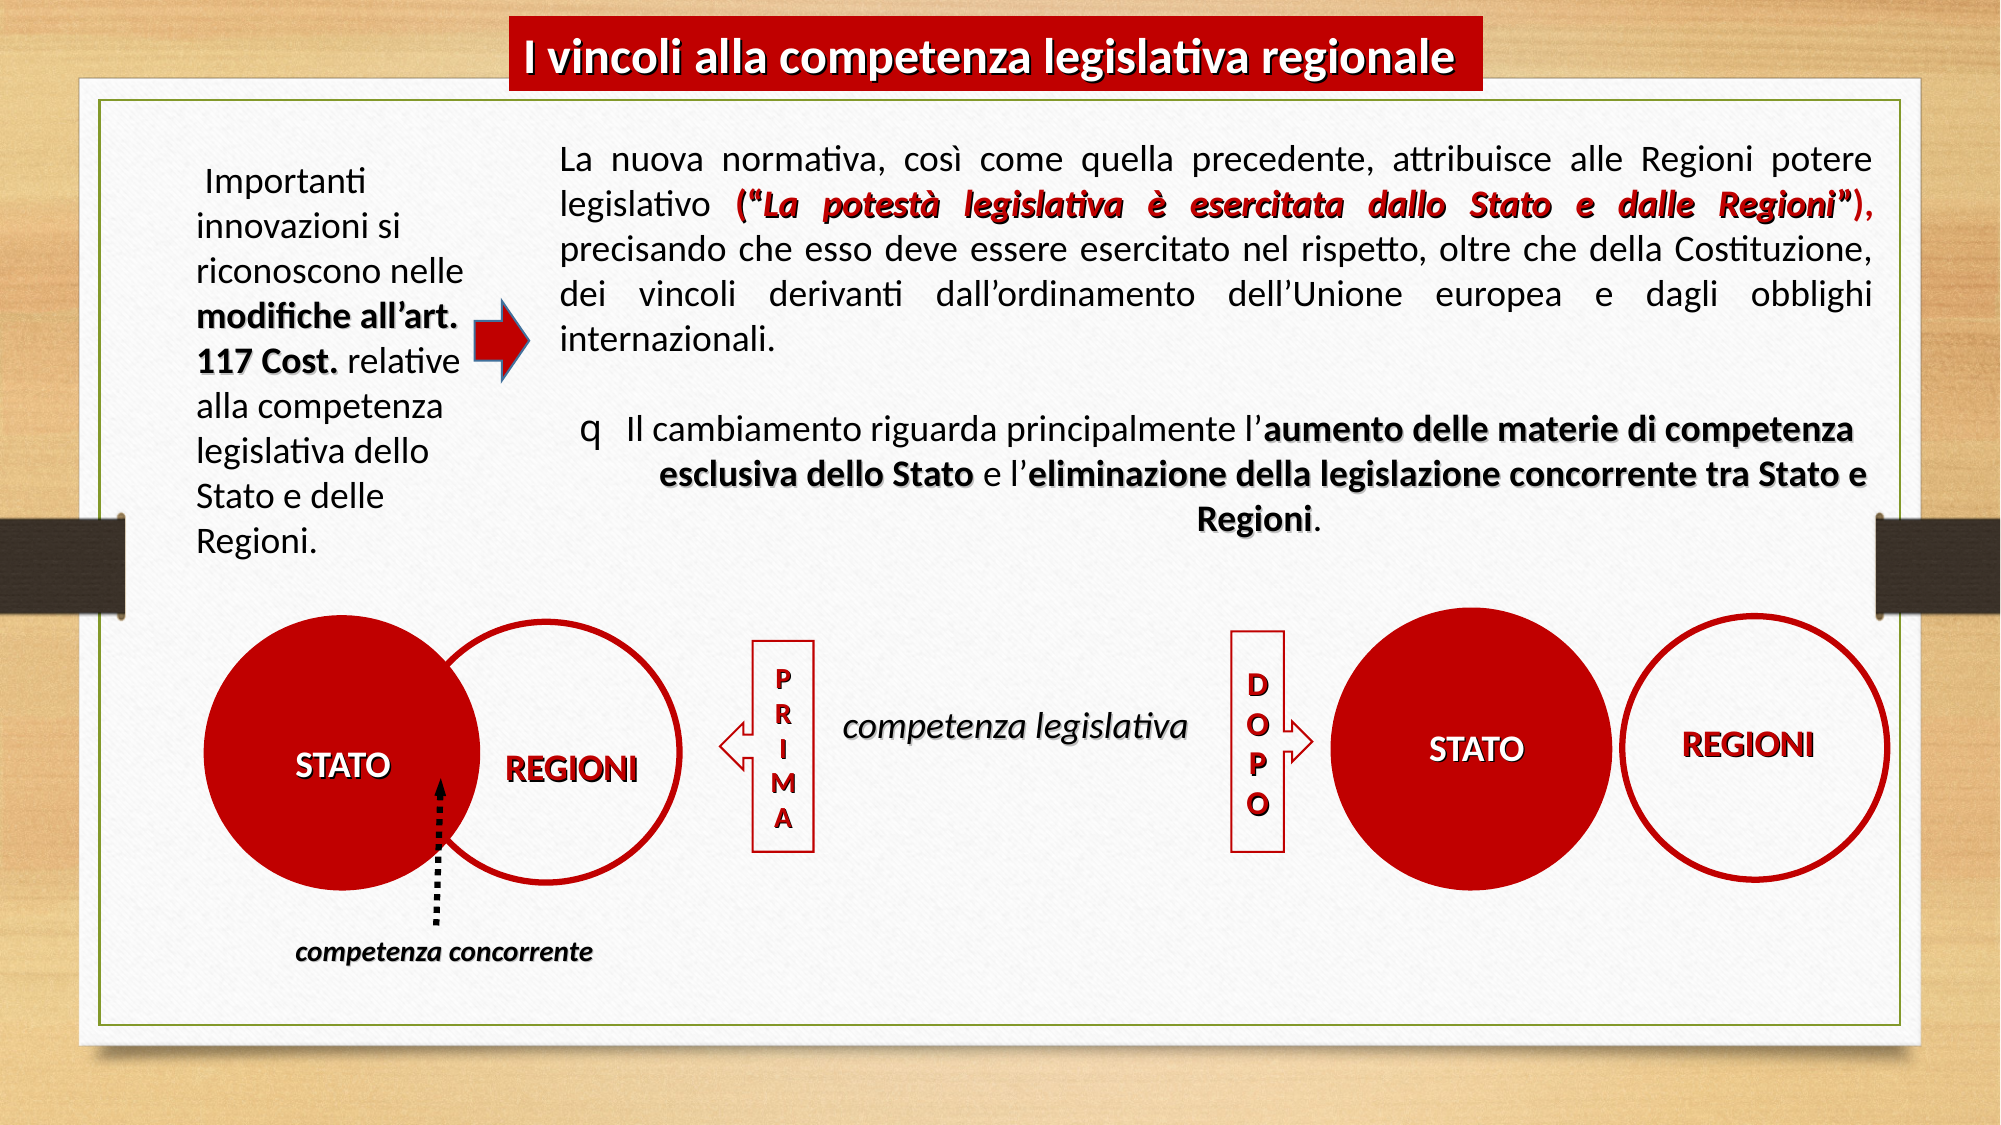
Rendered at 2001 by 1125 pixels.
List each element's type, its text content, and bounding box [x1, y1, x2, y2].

text_box [416, 667, 481, 838]
text_box I vincoli alla competenza legislativa regionale [509, 16, 1483, 91]
text_box DO P O [1231, 631, 1313, 852]
text_box P R IMA [719, 640, 814, 852]
text_box competenza concorrente [280, 925, 655, 975]
text_box REGIONI [1666, 711, 1836, 772]
text_box competenza legislativa [814, 693, 1231, 755]
text_box [1330, 607, 1613, 891]
text_box REGIONI [490, 735, 659, 797]
text_box STATO [280, 732, 415, 794]
text_box [203, 615, 446, 891]
text_box STATO [1414, 716, 1549, 777]
text_box La nuova normativa, così come quella precedente, attribuisce alle Regioni potere legislativo (“La potestà legislativa è esercitata dallo Stato e dalle Regioni”), precisando che esso deve essere esercitato nel rispetto, oltre che della Costituzione, dei vincoli derivanti dall’ordinamento dell’Unione europea e dagli obblighi internazionali. Il cambiamento riguarda principalmente l’aumento delle materie di competenza esclusiva dello Stato e l’eliminazione della legislazione concorrente tra Stato e Regioni. [545, 127, 1889, 547]
text_box Importanti innovazioni si riconoscono nelle modifiche all’art. 117 Cost. relative alla competenza legislativa dello Stato e delle Regioni. [181, 149, 529, 569]
text_box [474, 300, 530, 381]
